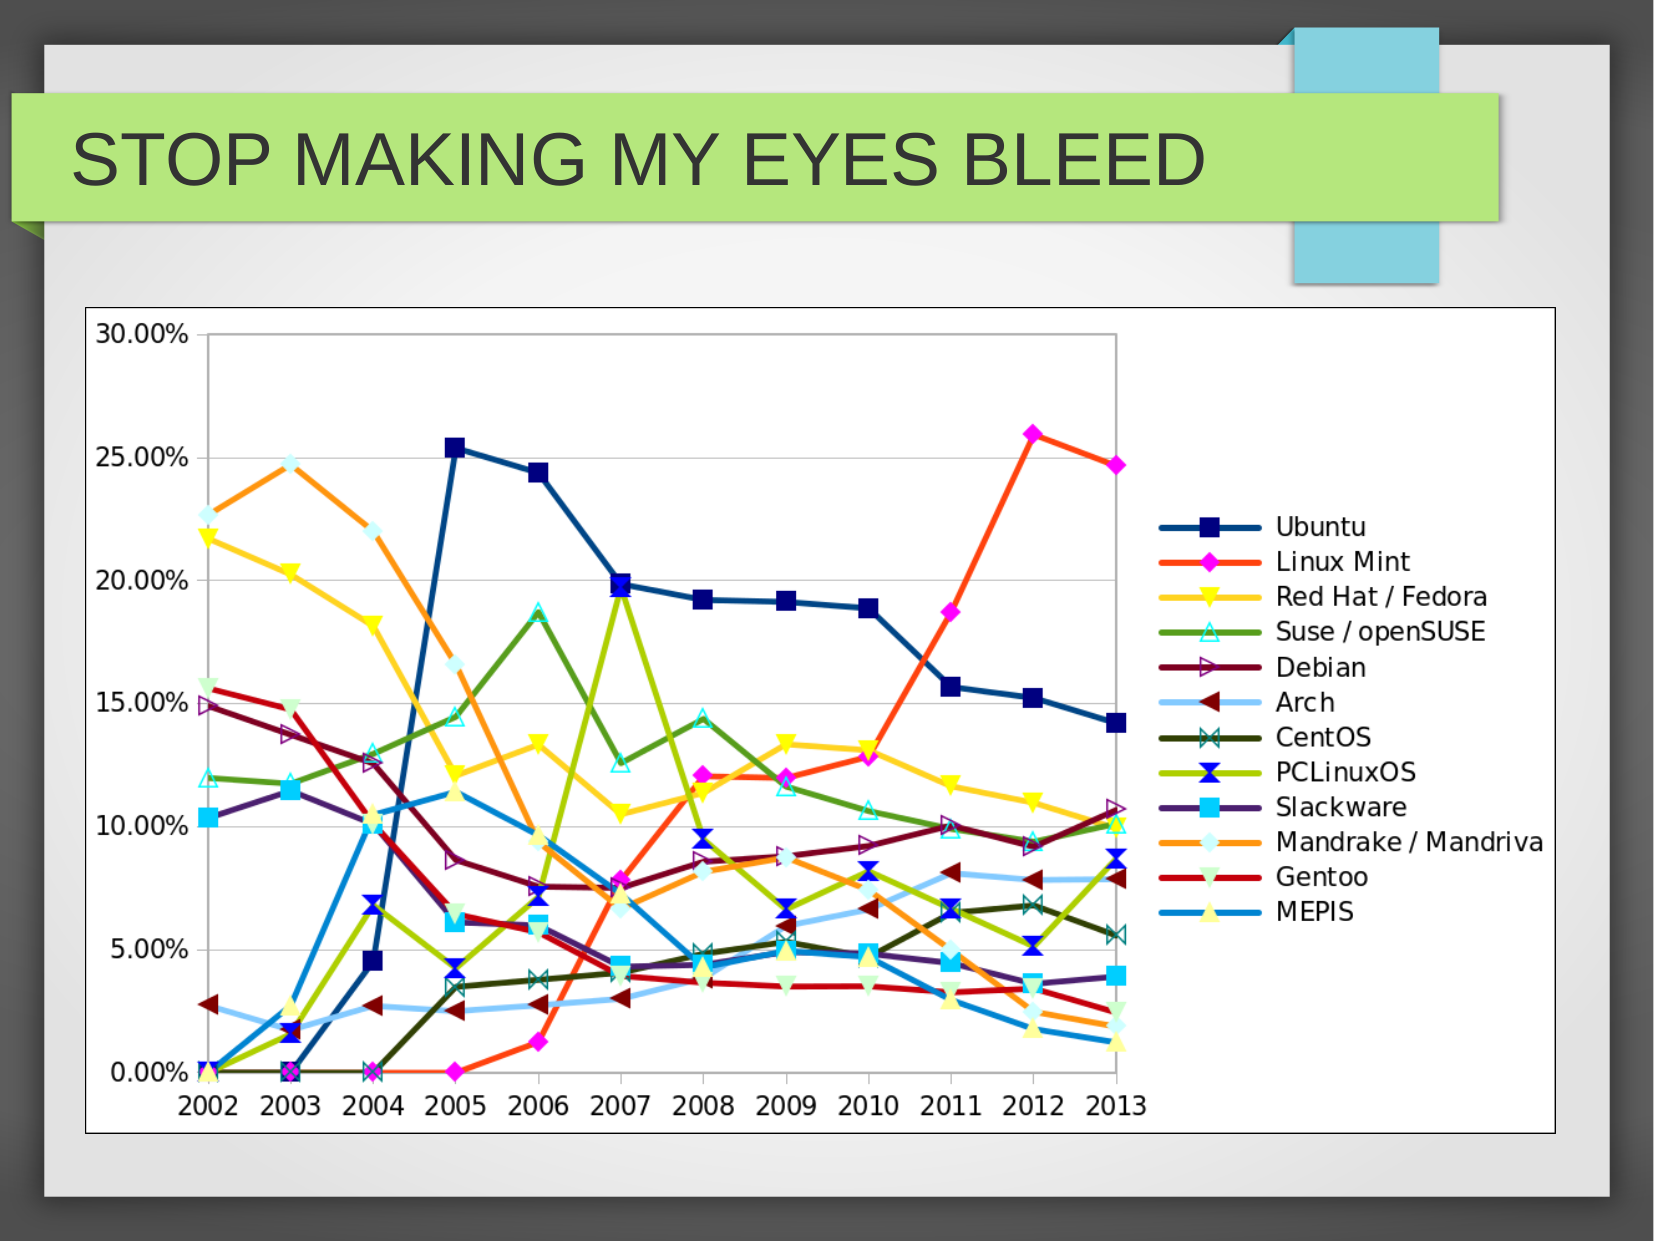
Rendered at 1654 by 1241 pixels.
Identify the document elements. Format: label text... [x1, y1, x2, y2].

title STOP MAKING MY EYES BLEED [70, 106, 1229, 213]
picture [0, 0, 1654, 1241]
